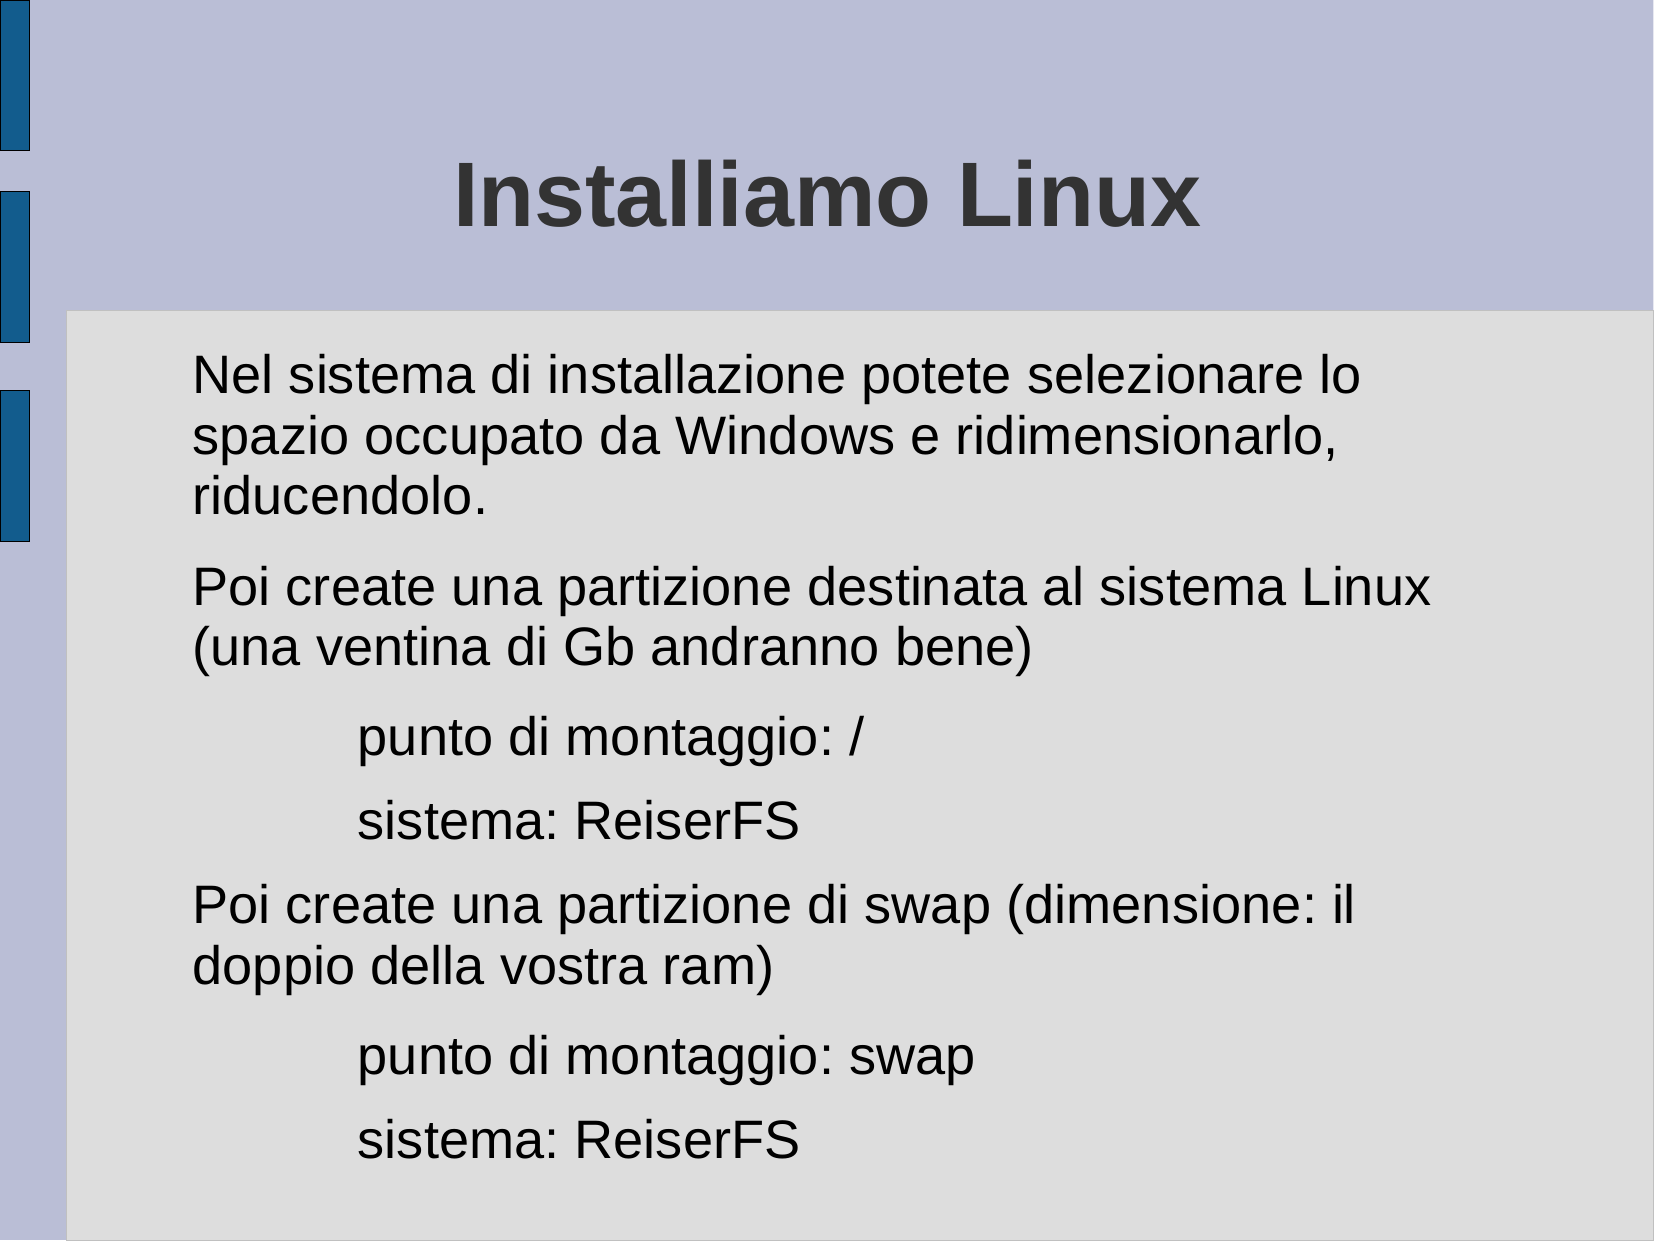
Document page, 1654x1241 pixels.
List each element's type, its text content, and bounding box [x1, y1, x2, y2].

title Installiamo Linux [121, 91, 1534, 299]
list Nel sistema di installazione potete selezionare lo spazio occupato da Windows e ridimensionarlo, riducendolo. Poi create una partizione destinata al sistema Linux (una ventina di Gb andranno bene) punto di montaggio: / sistema: ReiserFS Poi create una partizione di swap (dimensione: il doppio della vostra ram) punto di montaggio: swap sistema: ReiserFS [121, 344, 1534, 1171]
